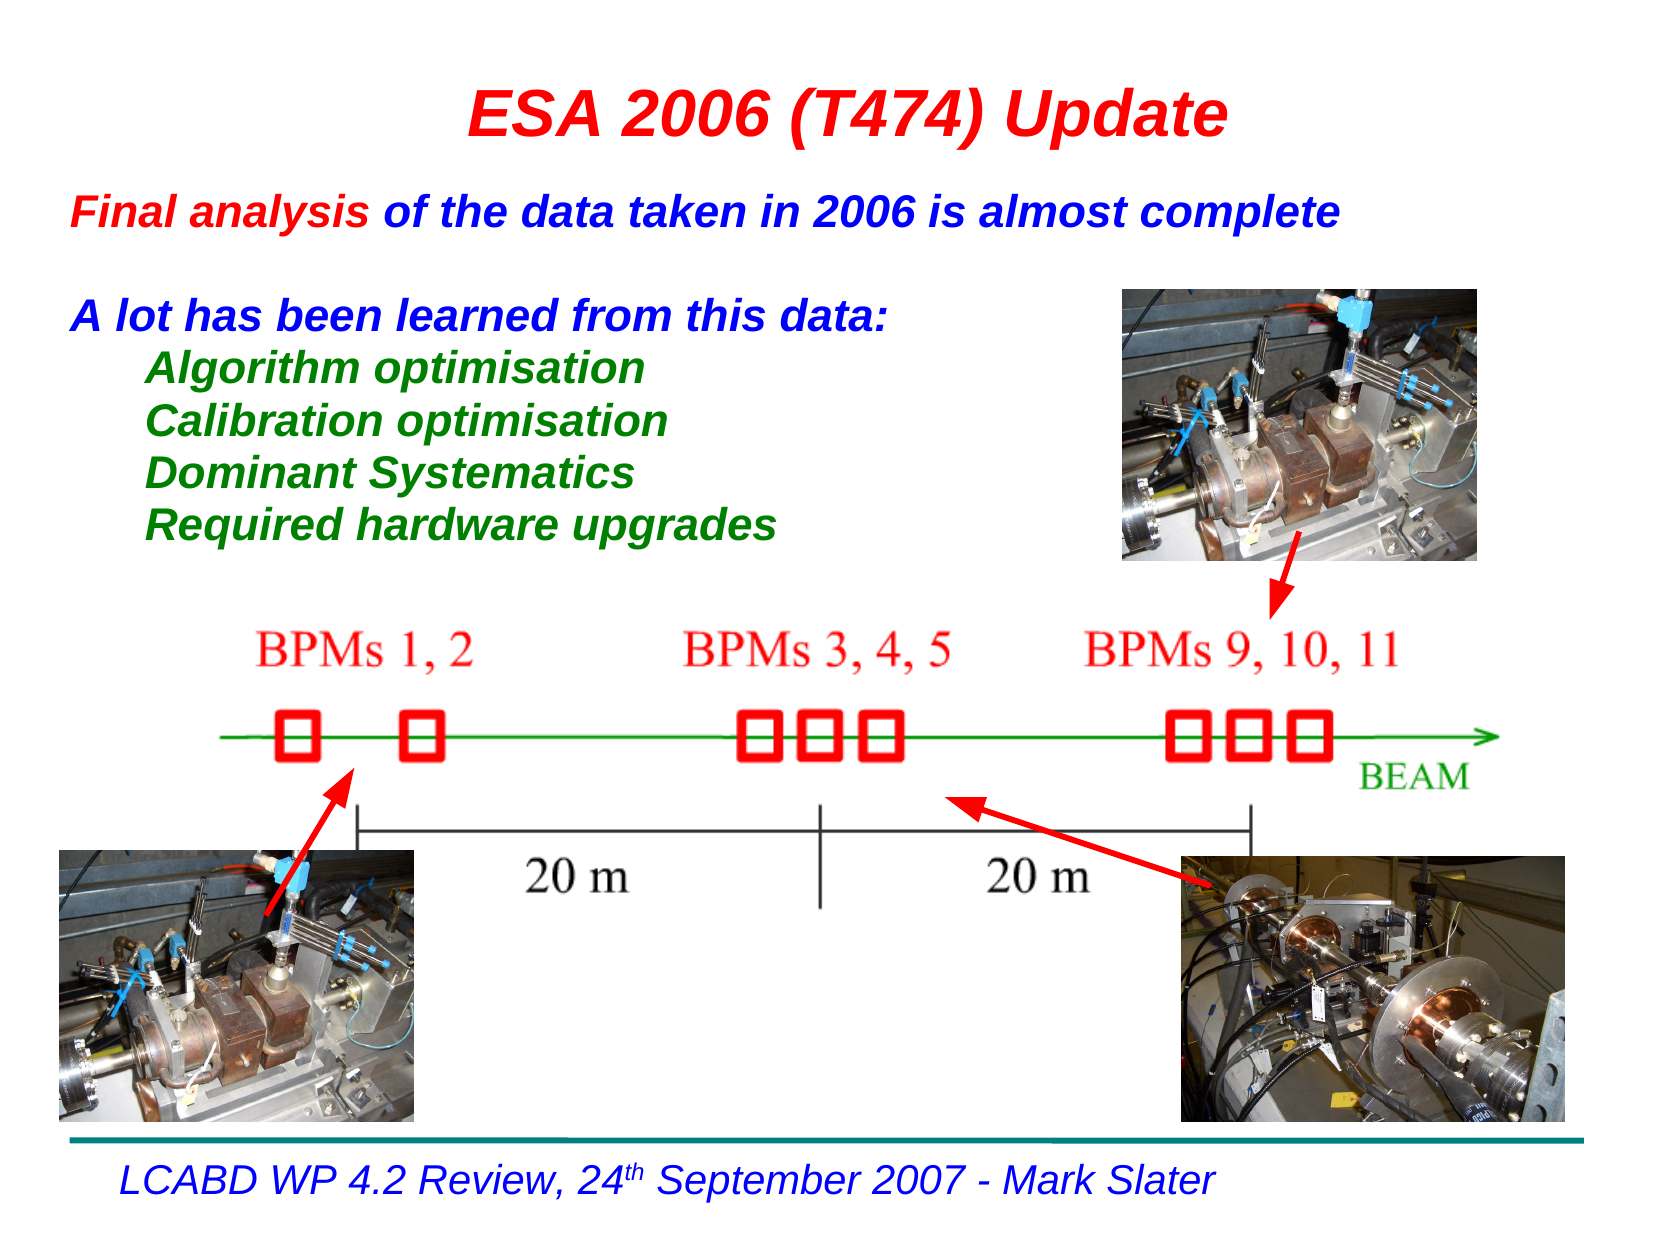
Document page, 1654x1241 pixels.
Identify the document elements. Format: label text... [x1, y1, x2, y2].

text_box ESA 2006 (T474) Update [467, 74, 1231, 152]
picture [59, 289, 1565, 1123]
text_box LCABD WP 4.2 Review, 24th September 2007 - Mark Slater [118, 1156, 1536, 1204]
text_box Final analysis of the data taken in 2006 is almost complete A lot has been learned from this data: Algorithm optimisation Calibration optimisation Dominant Systematics Required hardware upgrades [29, 177, 1625, 619]
